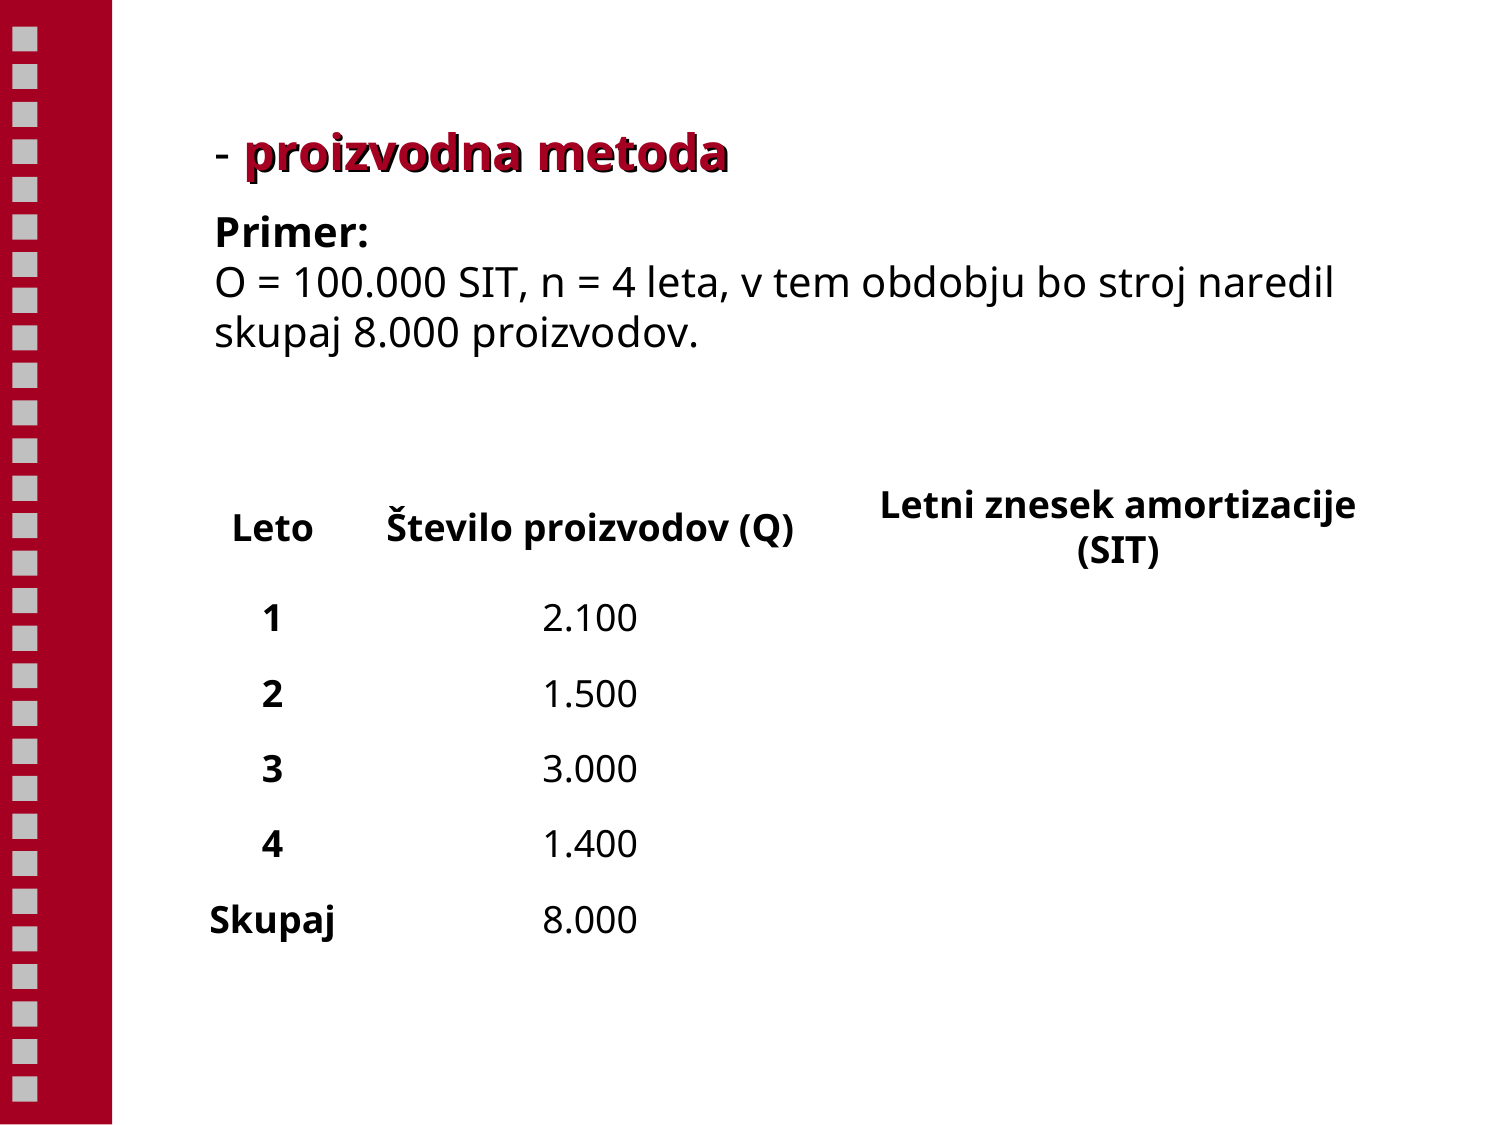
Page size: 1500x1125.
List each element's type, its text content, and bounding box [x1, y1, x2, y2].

text_box - proizvodna metoda Primer: O = 100.000 SIT, n = 4 leta, v tem obdobju bo stroj naredil skupaj 8.000 proizvodov. [200, 112, 1376, 365]
table_cell 2.100 [358, 579, 823, 654]
table_cell 1 [188, 579, 358, 654]
table_cell [823, 654, 1414, 730]
table_cell [823, 881, 1414, 956]
table_cell 4 [188, 805, 358, 881]
table_header Letni znesek amortizacije (SIT) [823, 473, 1414, 579]
table_cell [823, 805, 1414, 881]
table_cell [823, 579, 1414, 654]
table_header Leto [188, 473, 358, 579]
table_cell 3 [188, 730, 358, 805]
table_cell [823, 730, 1414, 805]
table_cell 1.400 [358, 805, 823, 881]
table_cell 1.500 [358, 654, 823, 730]
table_cell 2 [188, 654, 358, 730]
table_cell Skupaj [188, 881, 358, 956]
table_cell 8.000 [358, 881, 823, 956]
table_header Število proizvodov (Q) [358, 473, 823, 579]
table_cell 3.000 [358, 730, 823, 805]
